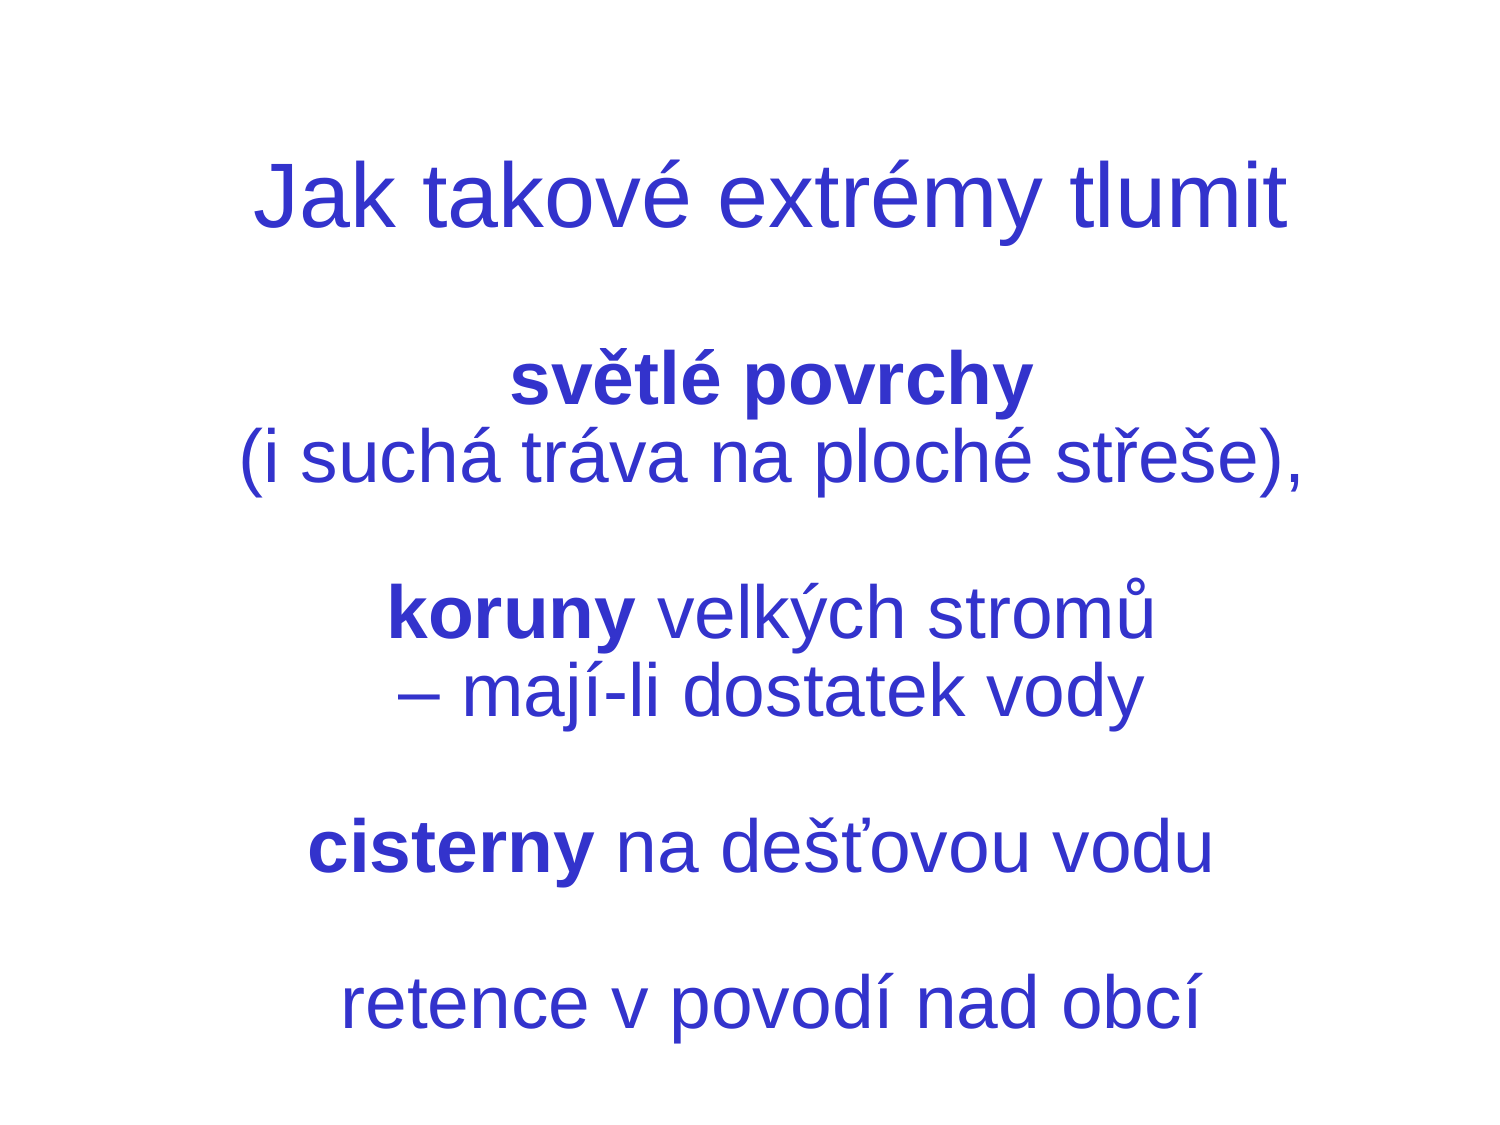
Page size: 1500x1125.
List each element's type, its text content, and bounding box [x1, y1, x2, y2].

title Jak takové extrémy tlumit světlé povrchy (i suchá tráva na ploché střeše), koruny velkých stromů – mají-li dostatek vody cisterny na dešťovou vodu retence v povodí nad obcí [97, 147, 1447, 1049]
